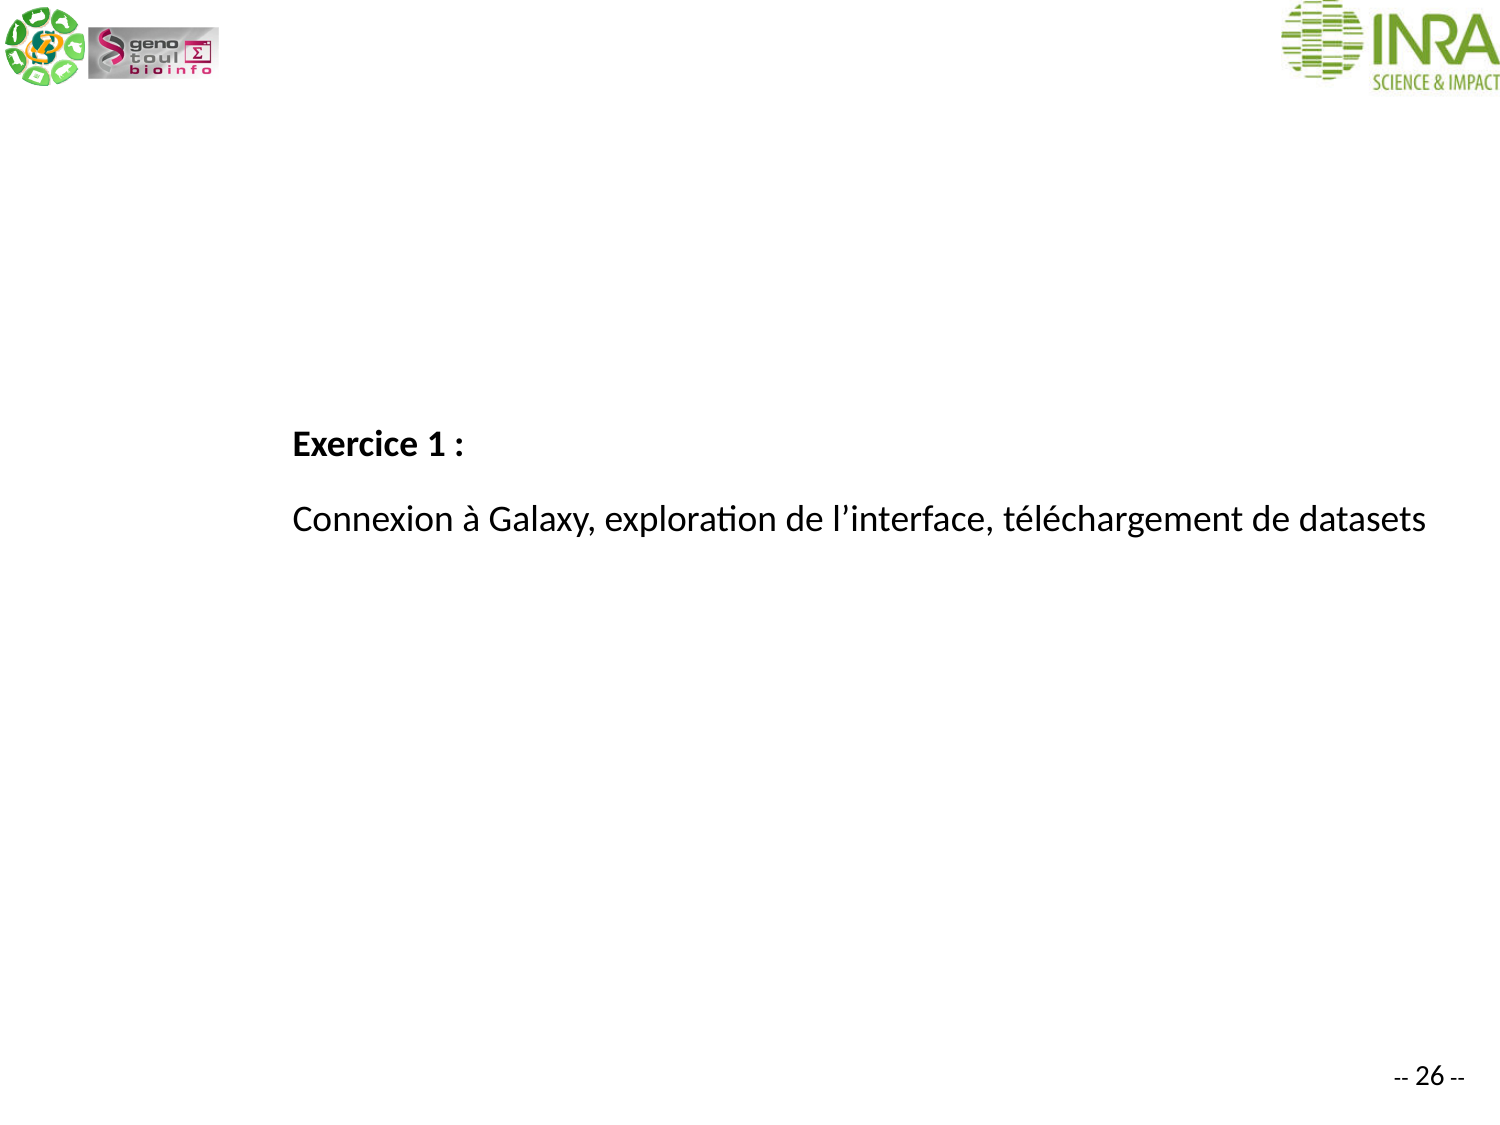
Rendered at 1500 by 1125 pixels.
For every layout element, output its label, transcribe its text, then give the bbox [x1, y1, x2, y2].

text_box Exercice 1 : Connexion à Galaxy, exploration de l’interface, téléchargement de datasets [277, 420, 1500, 574]
picture [88, 27, 219, 79]
picture [5, 7, 85, 86]
picture [1281, 0, 1500, 110]
